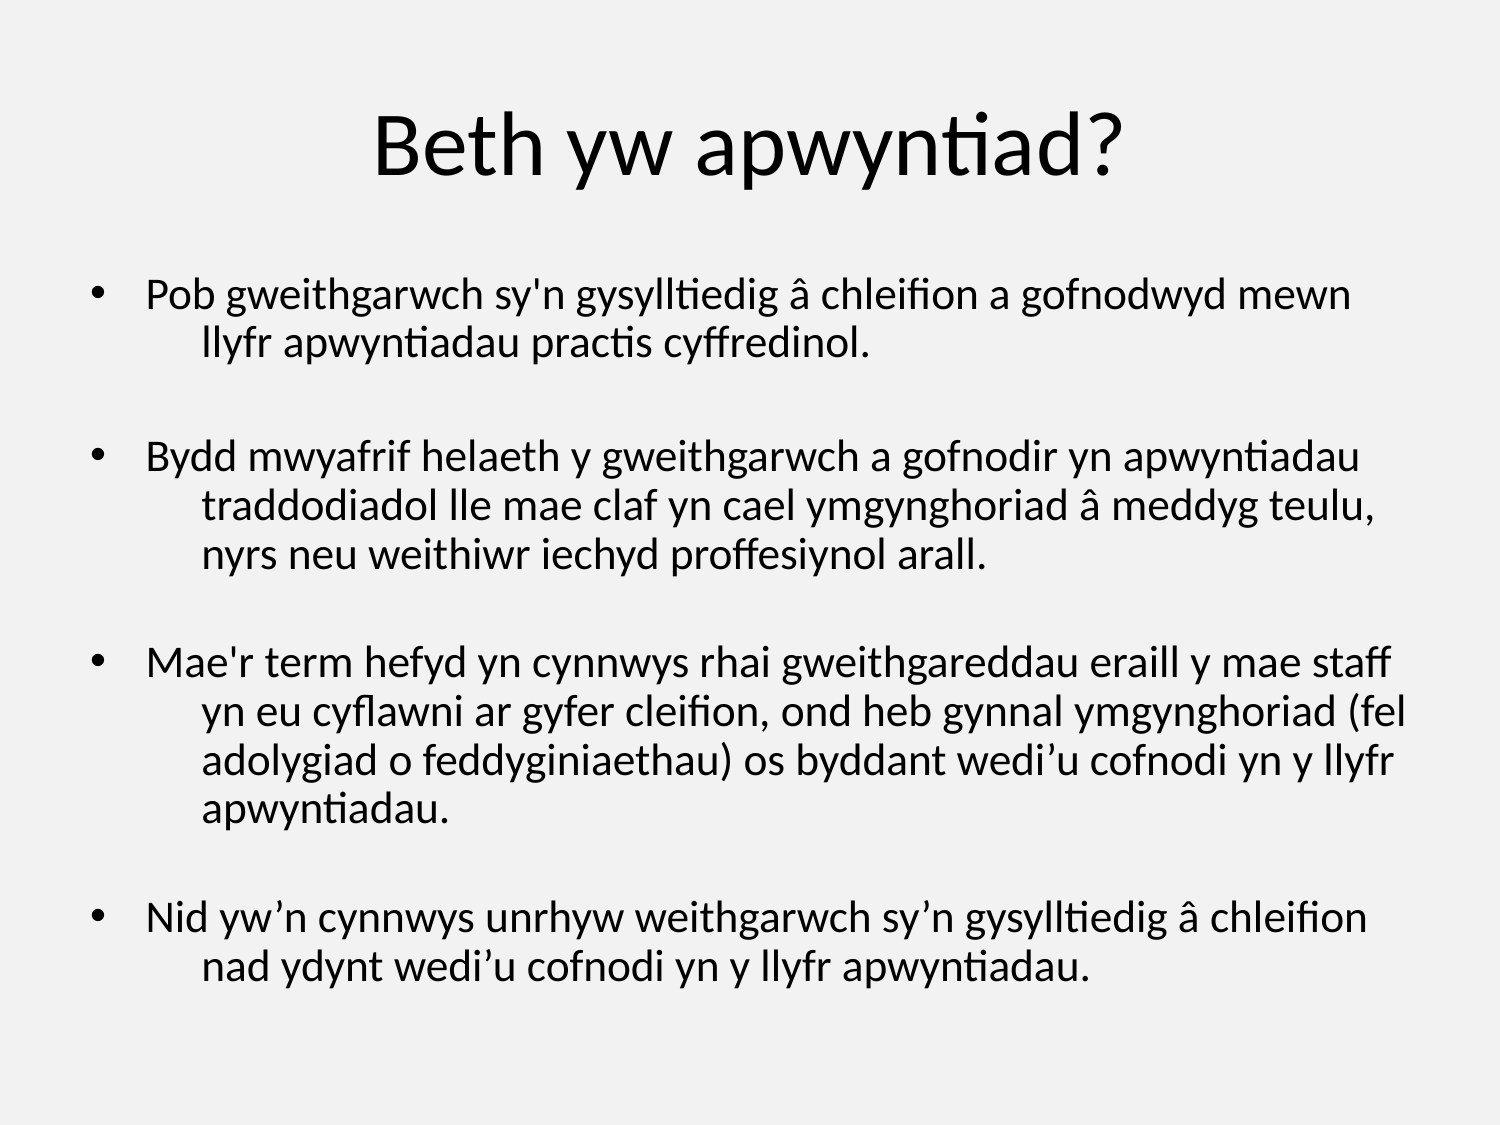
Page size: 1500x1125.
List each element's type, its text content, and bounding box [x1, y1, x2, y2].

title Beth yw apwyntiad? [75, 45, 1426, 233]
list Pob gweithgarwch sy'n gysylltiedig â chleifion a gofnodwyd mewn llyfr apwyntiadau practis cyffredinol. Bydd mwyafrif helaeth y gweithgarwch a gofnodir yn apwyntiadau traddodiadol lle mae claf yn cael ymgynghoriad â meddyg teulu, nyrs neu weithiwr iechyd proffesiynol arall. Mae'r term hefyd yn cynnwys rhai gweithgareddau eraill y mae staff yn eu cyflawni ar gyfer cleifion, ond heb gynnal ymgynghoriad (fel adolygiad o feddyginiaethau) os byddant wedi’u cofnodi yn y llyfr apwyntiadau. Nid yw’n cynnwys unrhyw weithgarwch sy’n gysylltiedig â chleifion nad ydynt wedi’u cofnodi yn y llyfr apwyntiadau. [75, 262, 1426, 1005]
